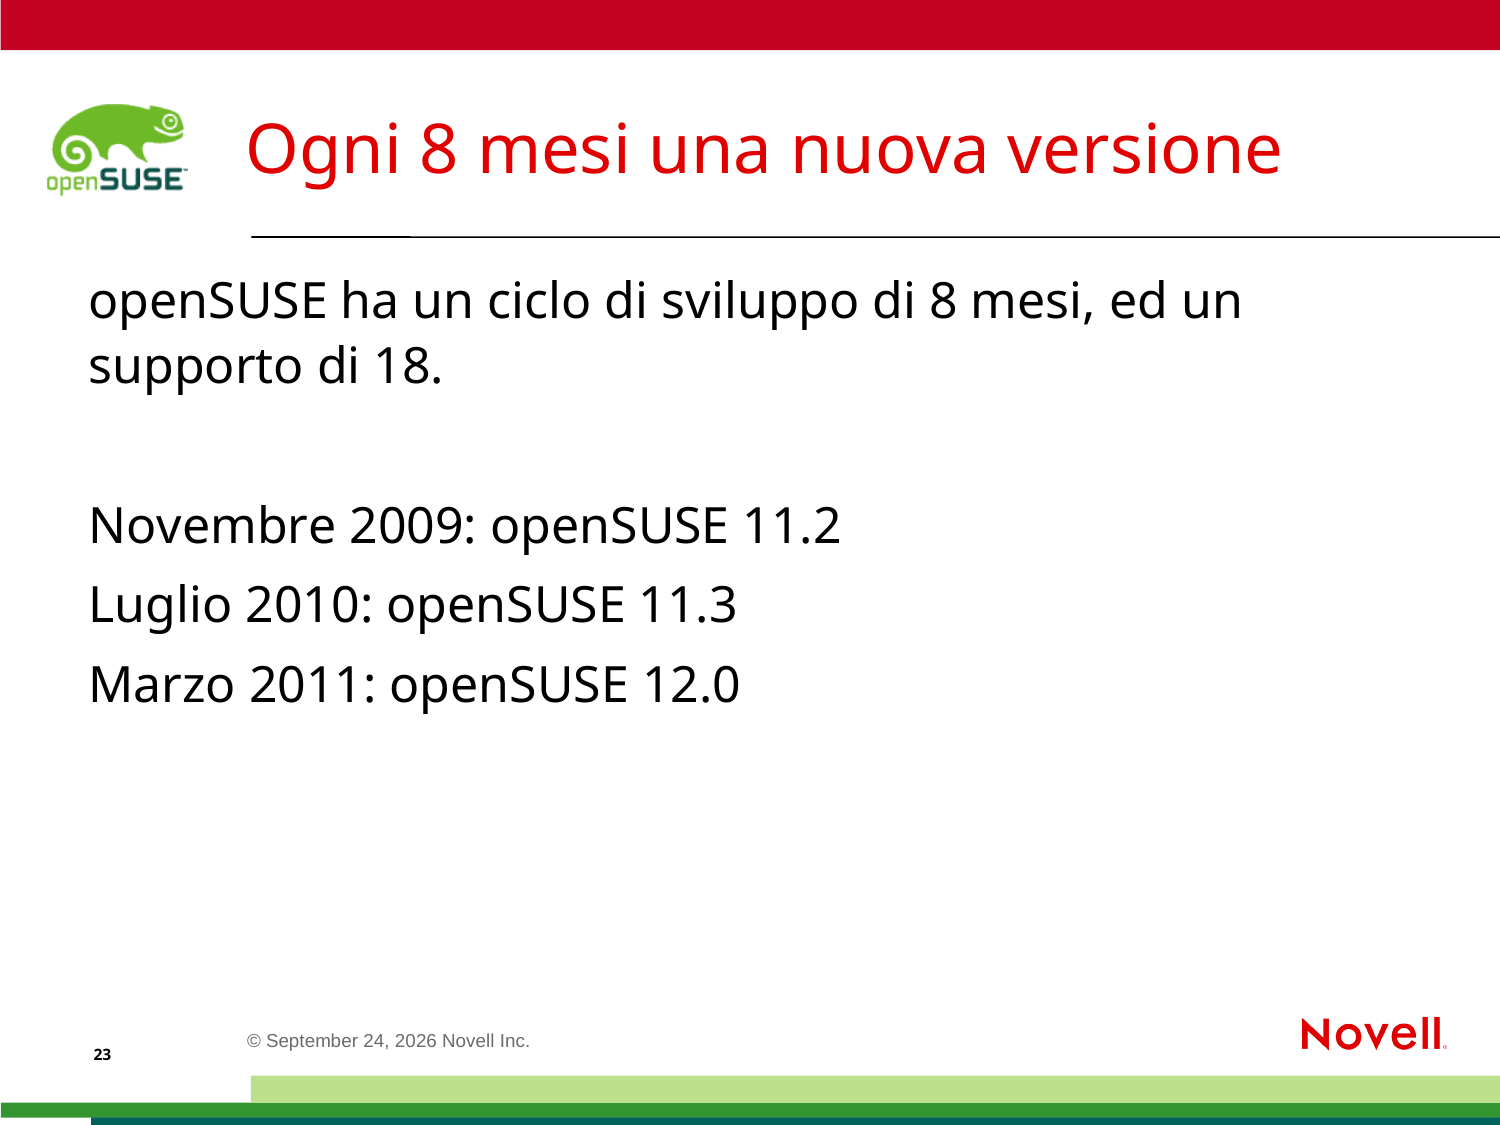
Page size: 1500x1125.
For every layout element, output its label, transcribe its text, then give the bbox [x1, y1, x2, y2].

picture [47, 104, 188, 197]
list openSUSE ha un ciclo di sviluppo di 8 mesi, ed un supporto di 18. Novembre 2009: openSUSE 11.2 Luglio 2010: openSUSE 11.3 Marzo 2011: openSUSE 12.0 [88, 265, 1447, 1022]
picture [1295, 1011, 1453, 1056]
title Ogni 8 mesi una nuova versione [245, 68, 1408, 231]
